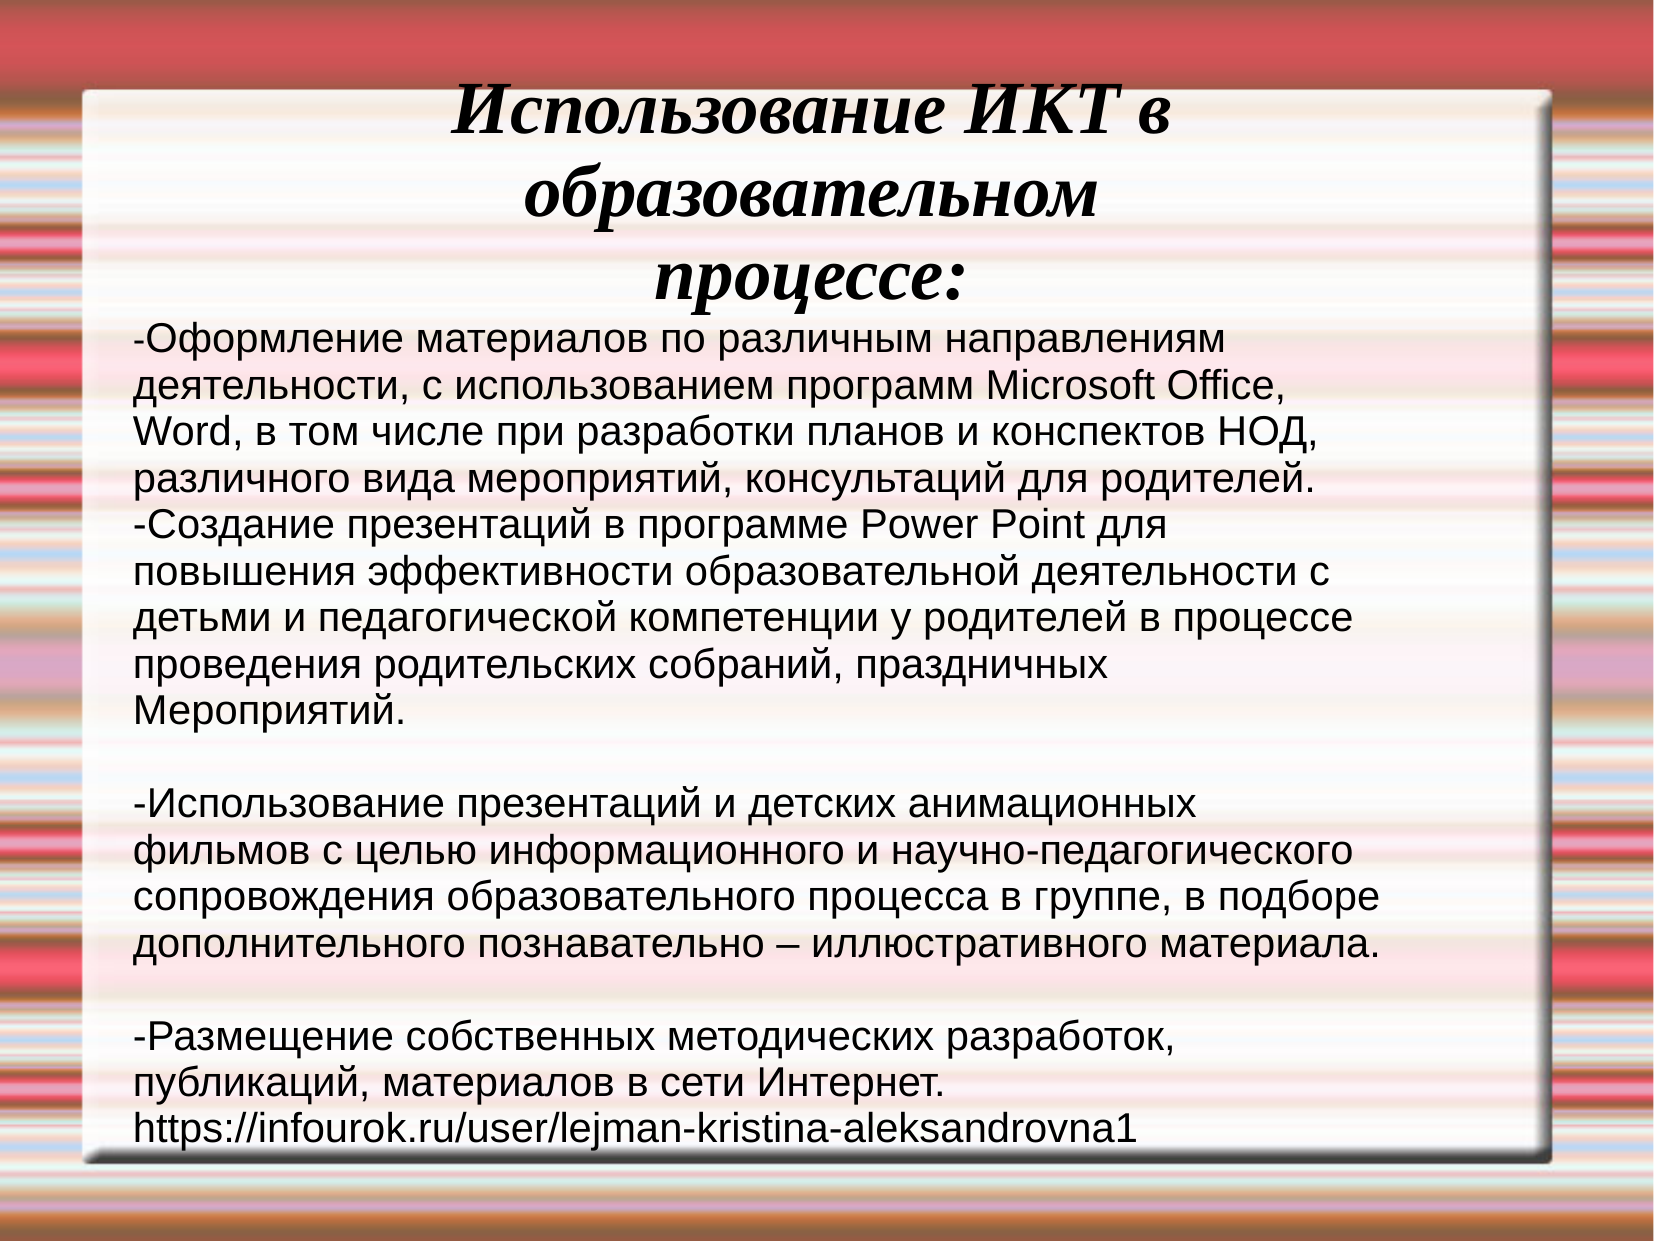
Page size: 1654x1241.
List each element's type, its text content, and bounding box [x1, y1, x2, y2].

text_box -Оформление материалов по различным направлениям деятельности, с использованием программ Microsoft Office, Word, в том числе при разработки планов и конспектов НОД, различного вида мероприятий, консультаций для родителей. -Создание презентаций в программе Power Point для повышения эффективности образовательной деятельности с детьми и педагогической компетенции у родителей в процессе проведения родительских собраний, праздничных Мероприятий. -Использование презентаций и детских анимационных фильмов с целью информационного и научно-педагогического сопровождения образовательного процесса в группе, в подборе дополнительного познавательно – иллюстративного материала. -Размещение собственных методических разработок, публикаций, материалов в сети Интернет. https://infourok.ru/user/lejman-kristina-aleksandrovna1 [118, 265, 1654, 1212]
text_box Использование ИКТ в образовательном процессе: [206, 59, 1418, 323]
picture [0, 0, 1654, 1241]
